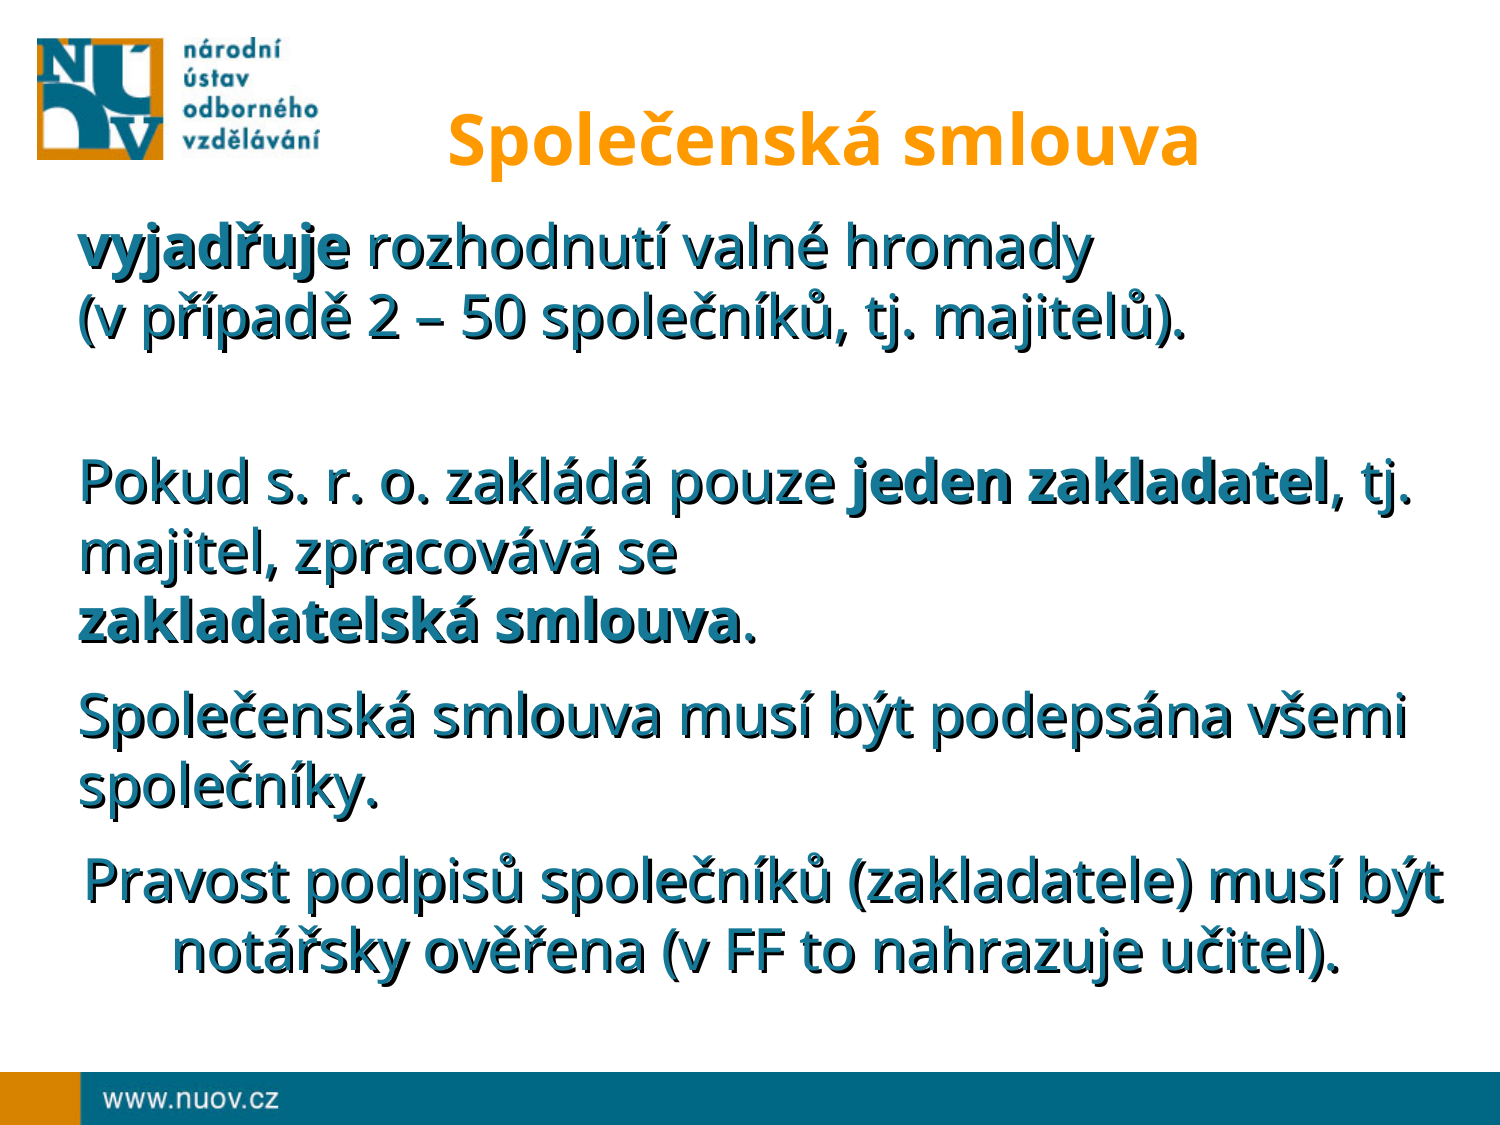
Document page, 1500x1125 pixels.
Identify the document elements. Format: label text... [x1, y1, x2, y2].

title Společenská smlouva [337, 62, 1313, 200]
text_box vyjadřuje rozhodnutí valné hromady (v případě 2 – 50 společníků, tj. majitelů). Pokud s. r. o. zakládá pouze jeden zakladatel, tj. majitel, zpracovává se zakladatelská smlouva. Společenská smlouva musí být podepsána všemi společníky. Pravost podpisů společníků (zakladatele) musí být notářsky ověřena (v FF to nahrazuje učitel). [62, 200, 1463, 991]
text_box [37, 37, 320, 160]
text_box [0, 1072, 1500, 1125]
